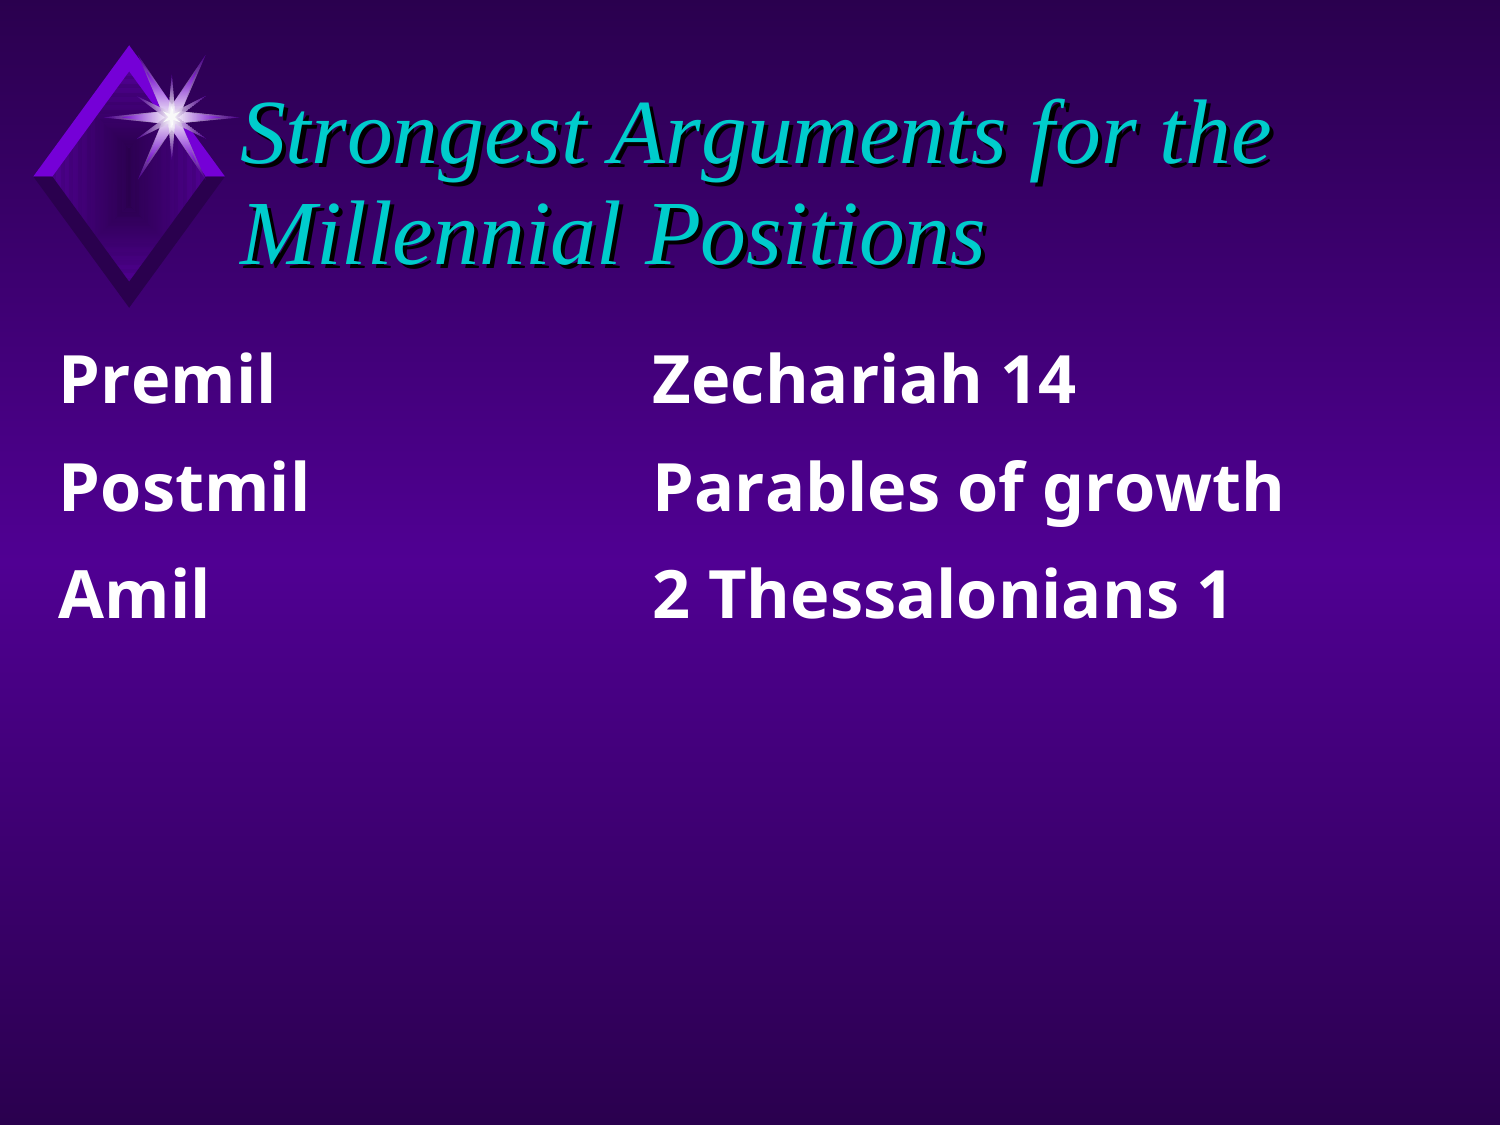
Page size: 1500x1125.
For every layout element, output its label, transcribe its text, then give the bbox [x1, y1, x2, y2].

title Strongest Arguments for the Millennial Positions [224, 73, 1388, 292]
list Zechariah 14 Parables of growth 2 Thessalonians 1 [713, 324, 1431, 1026]
list Premil Postmil Amil [43, 324, 713, 1026]
